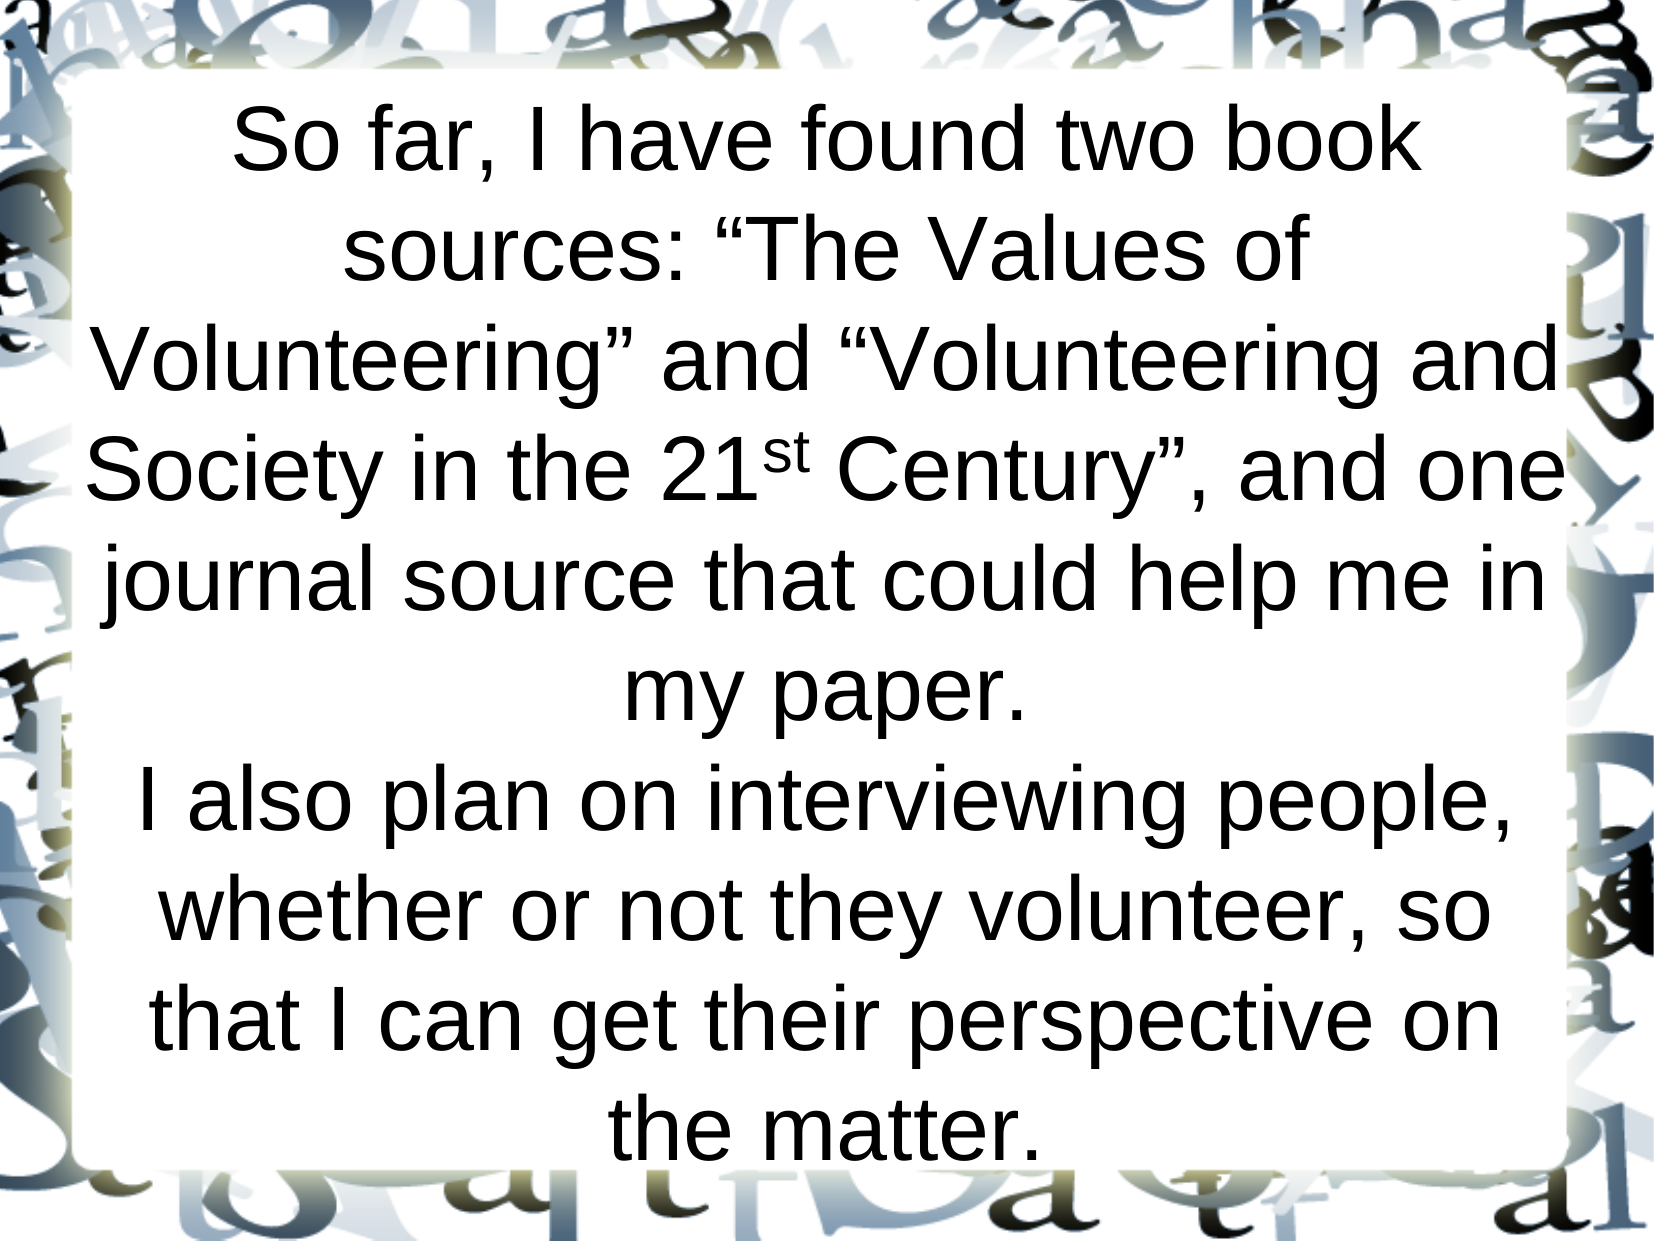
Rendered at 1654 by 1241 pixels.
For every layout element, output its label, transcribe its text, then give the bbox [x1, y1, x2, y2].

title So far, I have found two book sources: “The Values of Volunteering” and “Volunteering and Society in the 21st Century”, and one journal source that could help me in my paper. I also plan on interviewing people, whether or not they volunteer, so that I can get their perspective on the matter. [82, 78, 1571, 1146]
